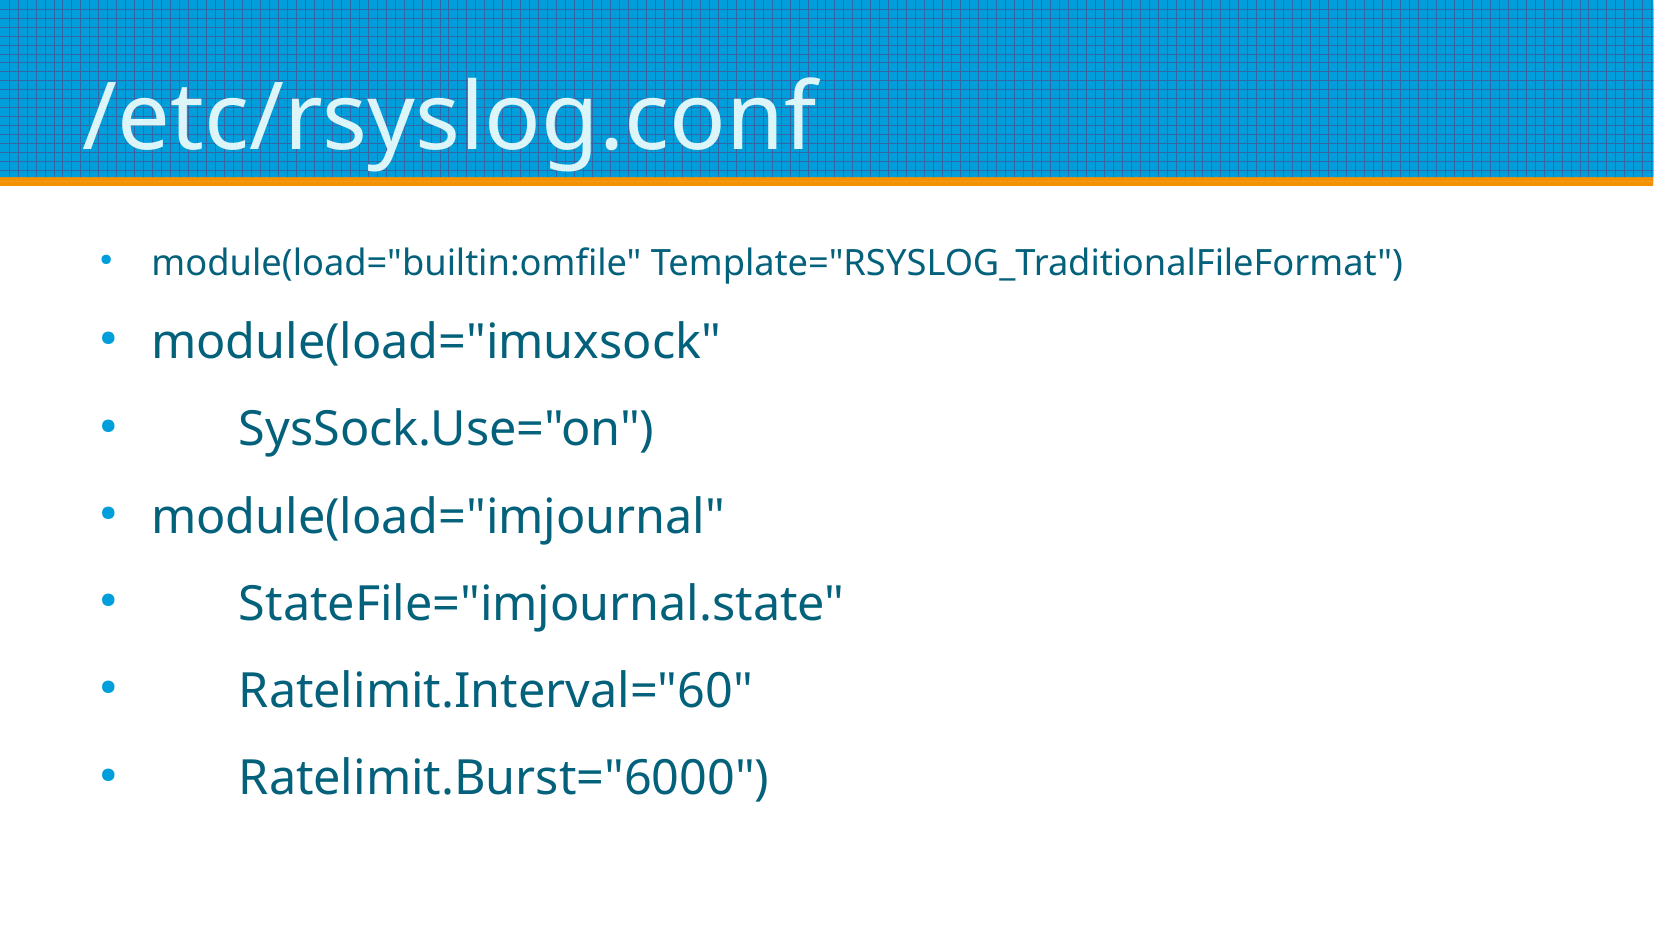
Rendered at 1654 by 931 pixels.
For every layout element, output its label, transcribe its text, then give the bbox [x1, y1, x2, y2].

text_box [82, 236, 1571, 813]
title /etc/rsyslog.conf [82, 14, 1571, 178]
